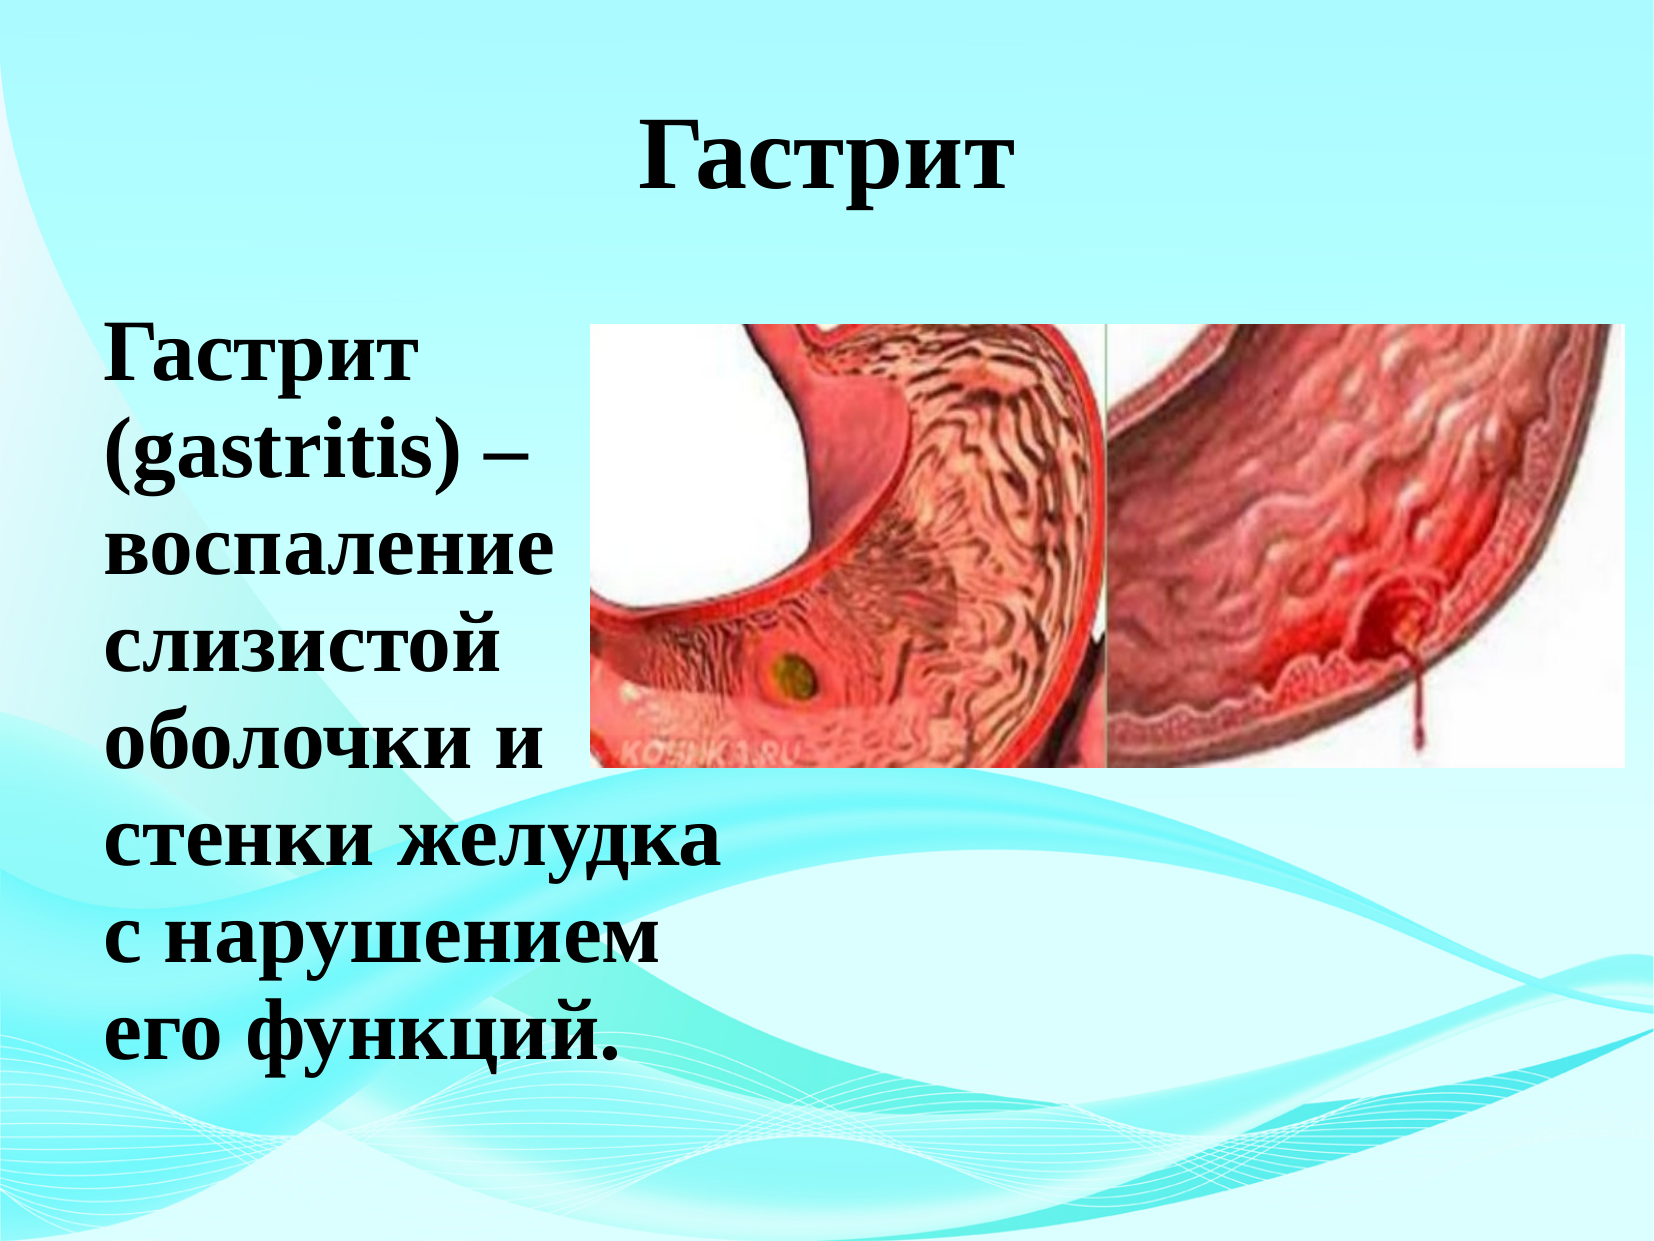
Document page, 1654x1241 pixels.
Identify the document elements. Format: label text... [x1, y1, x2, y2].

text_box Гастрит (gastritis) – воспаление слизистой оболочки и стенки желудка с нарушением его функций. [88, 295, 798, 1135]
picture [0, 0, 1654, 1241]
title Гастрит [82, 49, 1571, 257]
